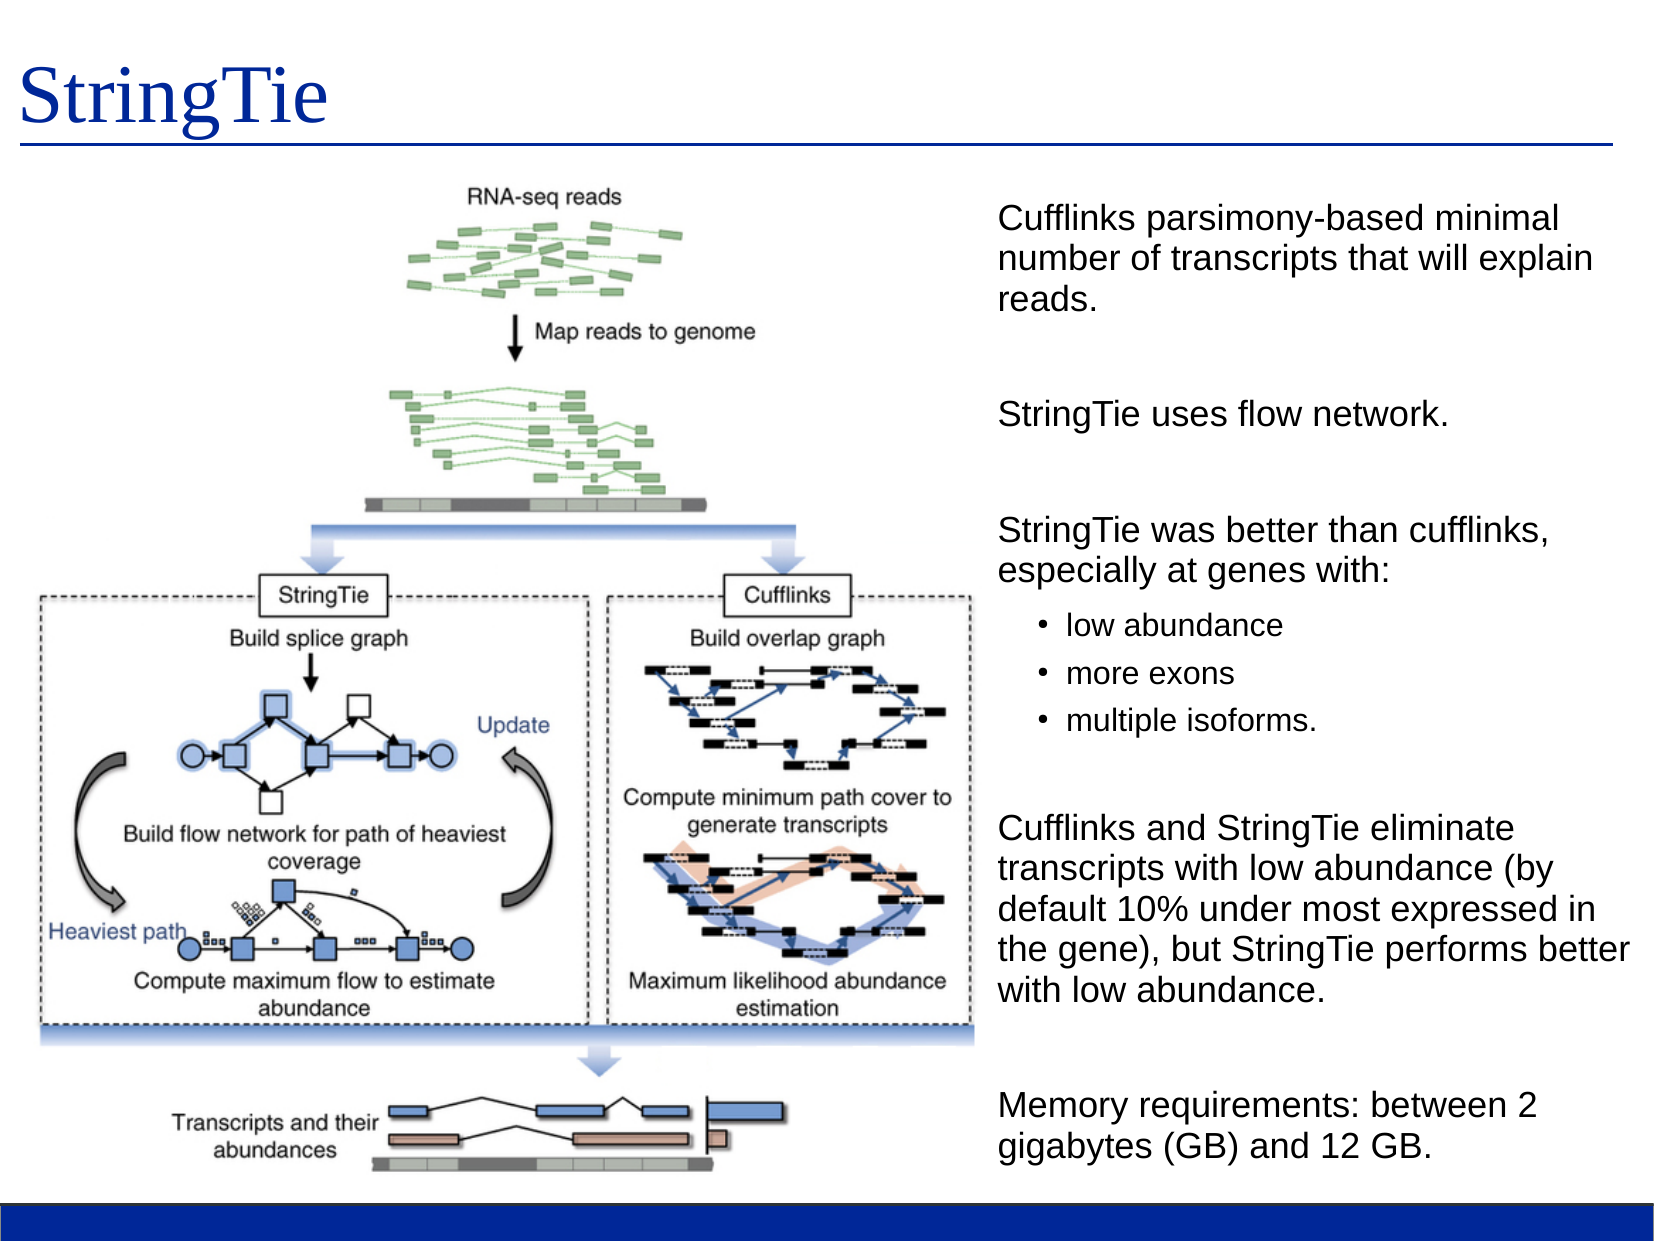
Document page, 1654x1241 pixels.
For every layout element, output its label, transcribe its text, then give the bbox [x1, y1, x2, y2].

picture [33, 167, 986, 1196]
list Cufflinks parsimony-based minimal number of transcripts that will explain reads. StringTie uses flow network. StringTie was better than cufflinks, especially at genes with: low abundance more exons multiple isoforms. Cufflinks and StringTie eliminate transcripts with low abundance (by default 10% under most expressed in the gene), but StringTie performs better with low abundance. Memory requirements: between 2 gigabytes (GB) and 12 GB. [997, 197, 1638, 1169]
title StringTie [17, 0, 1589, 198]
